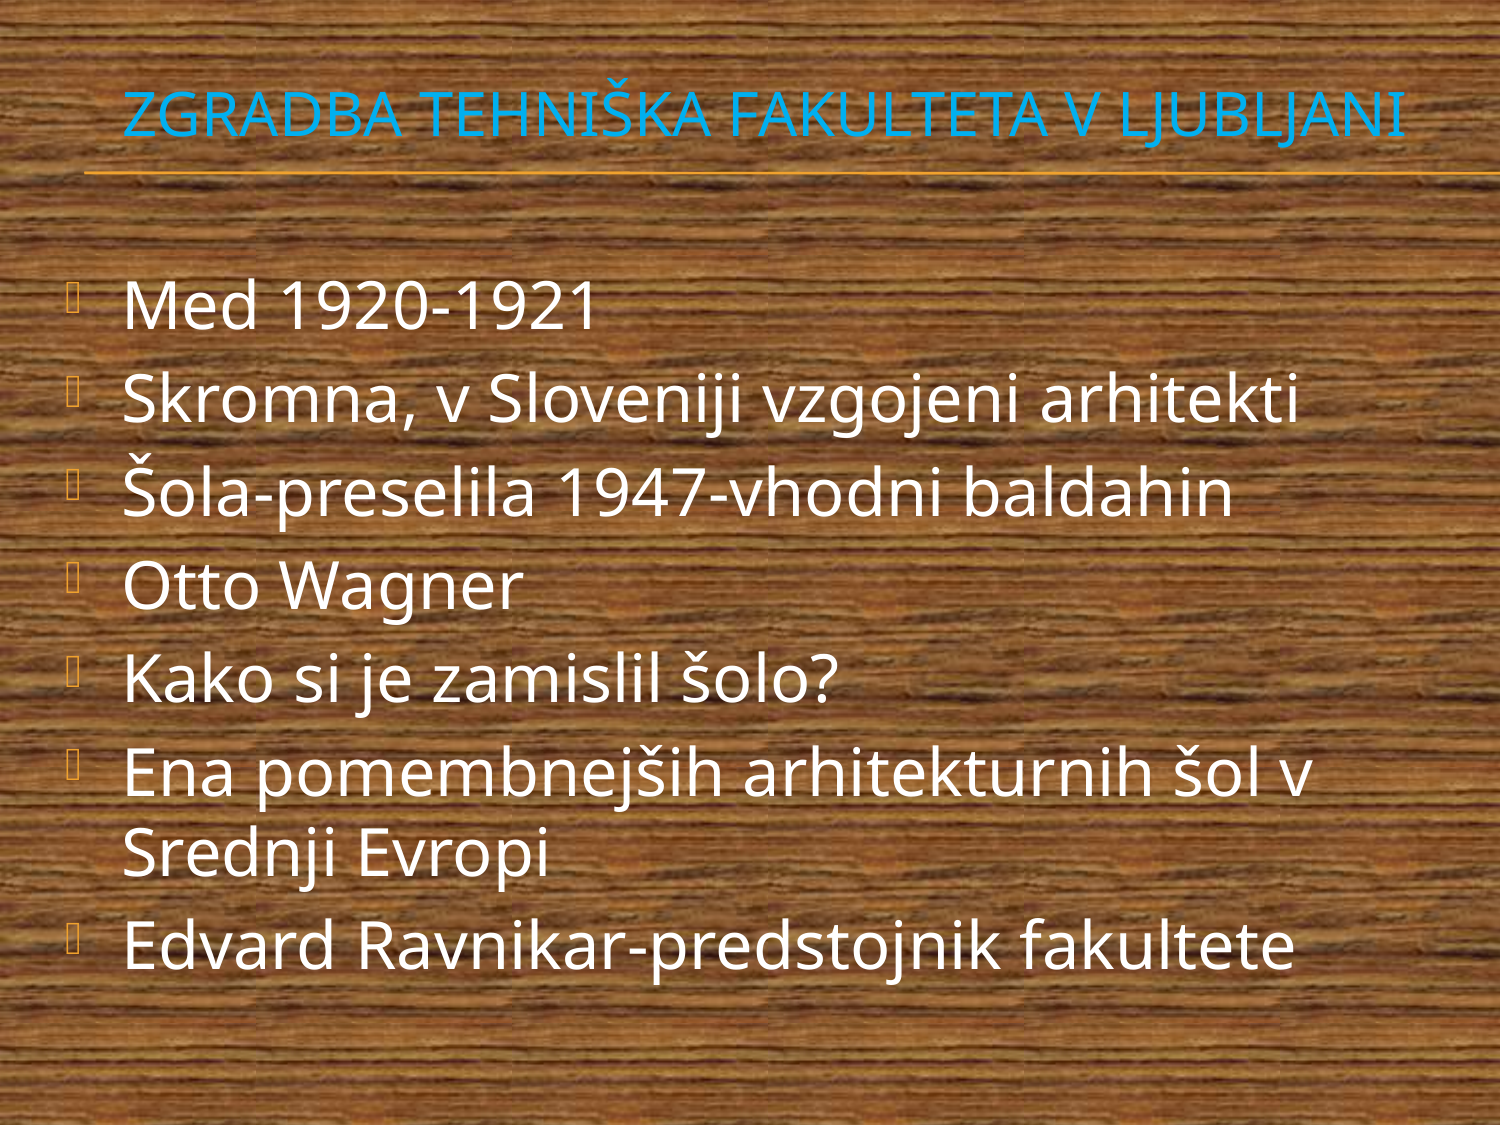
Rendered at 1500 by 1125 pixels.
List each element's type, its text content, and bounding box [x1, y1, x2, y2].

title ZGRADBA TEHNIŠKA FAKULTETA V LJUBLJANI [53, 42, 1479, 181]
picture [0, 0, 1500, 1125]
list Med 1920-1921 Skromna, v Sloveniji vzgojeni arhitekti Šola-preselila 1947-vhodni baldahin Otto Wagner Kako si je zamislil šolo? Ena pomembnejših arhitekturnih šol v Srednji Evropi Edvard Ravnikar-predstojnik fakultete [50, 254, 1475, 998]
